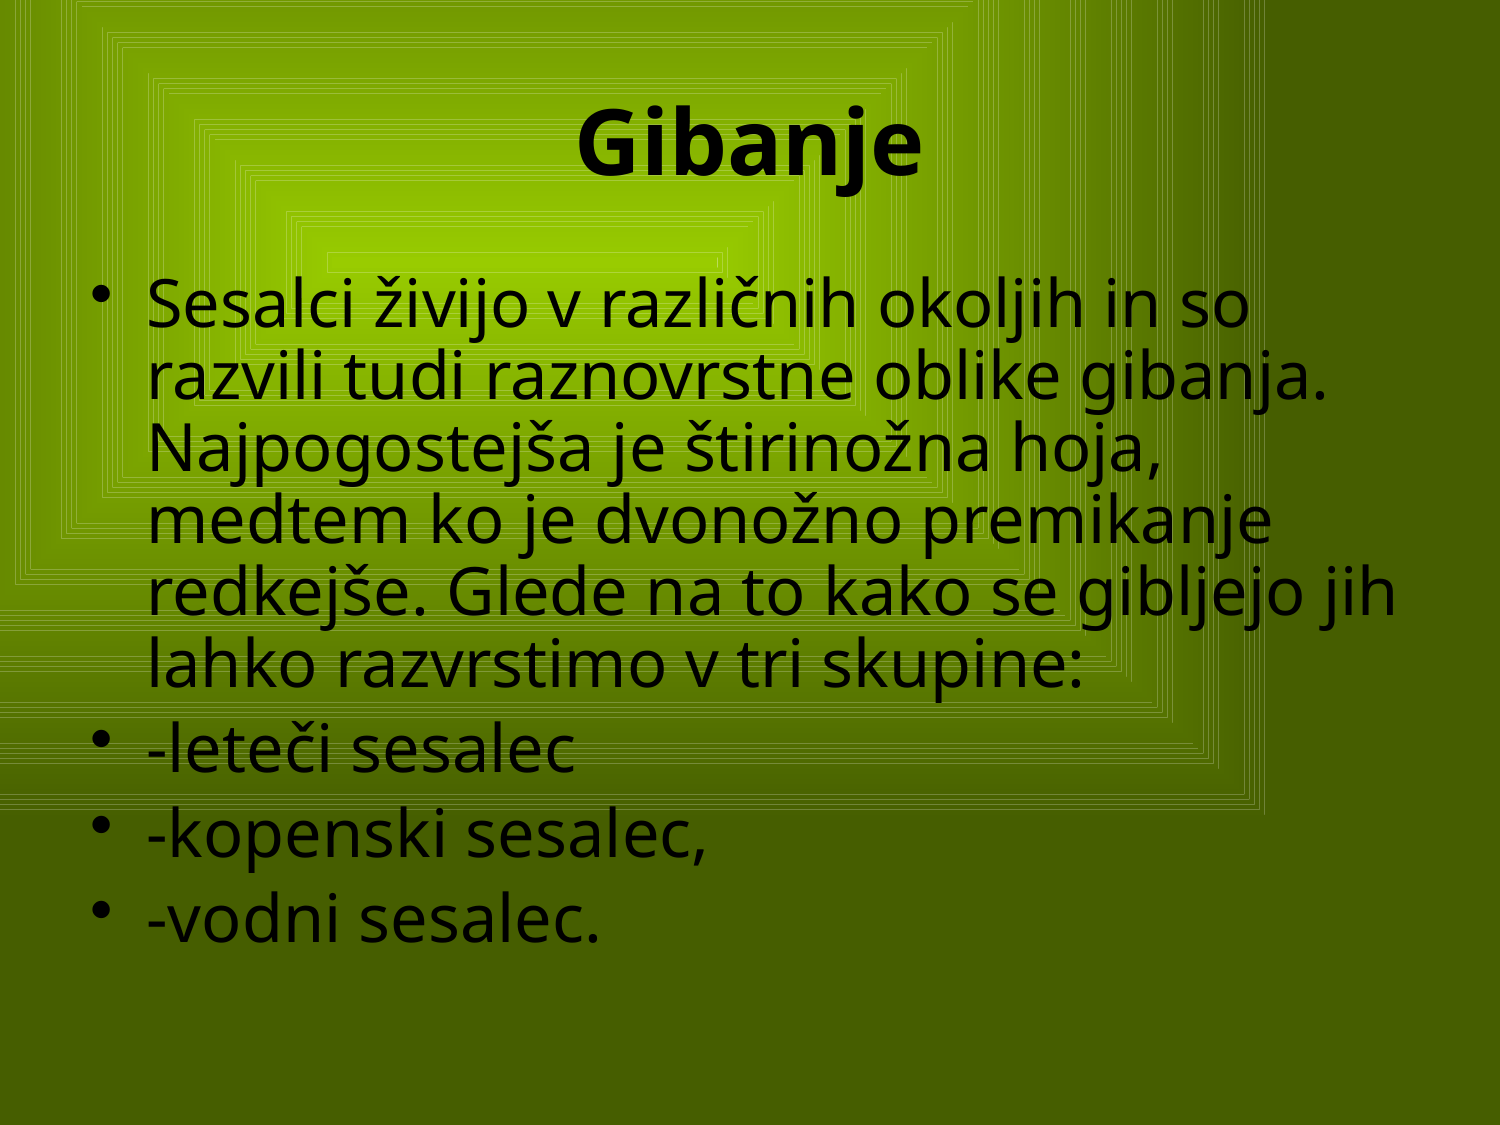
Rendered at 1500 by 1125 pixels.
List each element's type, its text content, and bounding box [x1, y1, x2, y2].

list Sesalci živijo v različnih okoljih in so razvili tudi raznovrstne oblike gibanja. Najpogostejša je štirinožna hoja, medtem ko je dvonožno premikanje redkejše. Glede na to kako se gibljejo jih lahko razvrstimo v tri skupine: -leteči sesalec -kopenski sesalec, -vodni sesalec. [75, 262, 1425, 1005]
title Gibanje [75, 45, 1425, 233]
